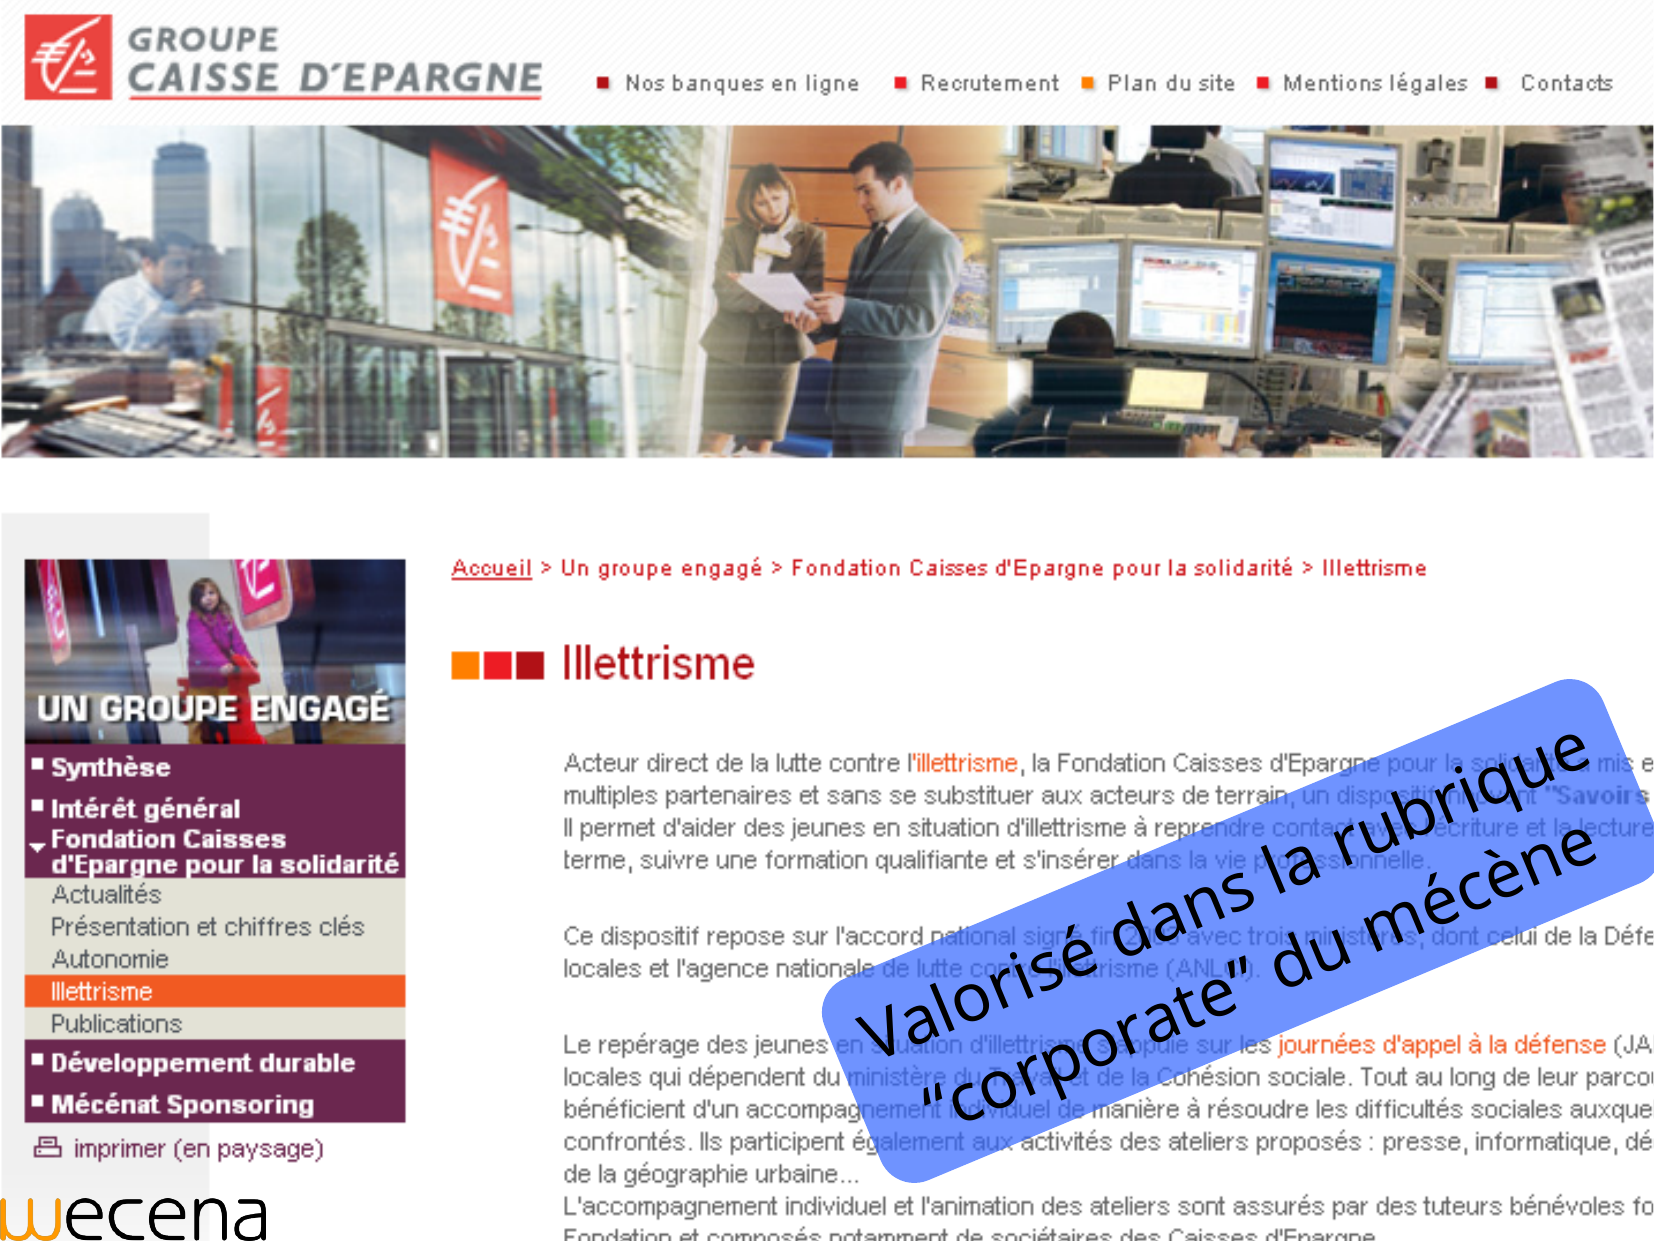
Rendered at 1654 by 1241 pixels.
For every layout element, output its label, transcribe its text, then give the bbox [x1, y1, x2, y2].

picture [0, 0, 1654, 1241]
text_box Valorisé dans la rubrique “corporate” du mécène [821, 679, 1654, 1183]
